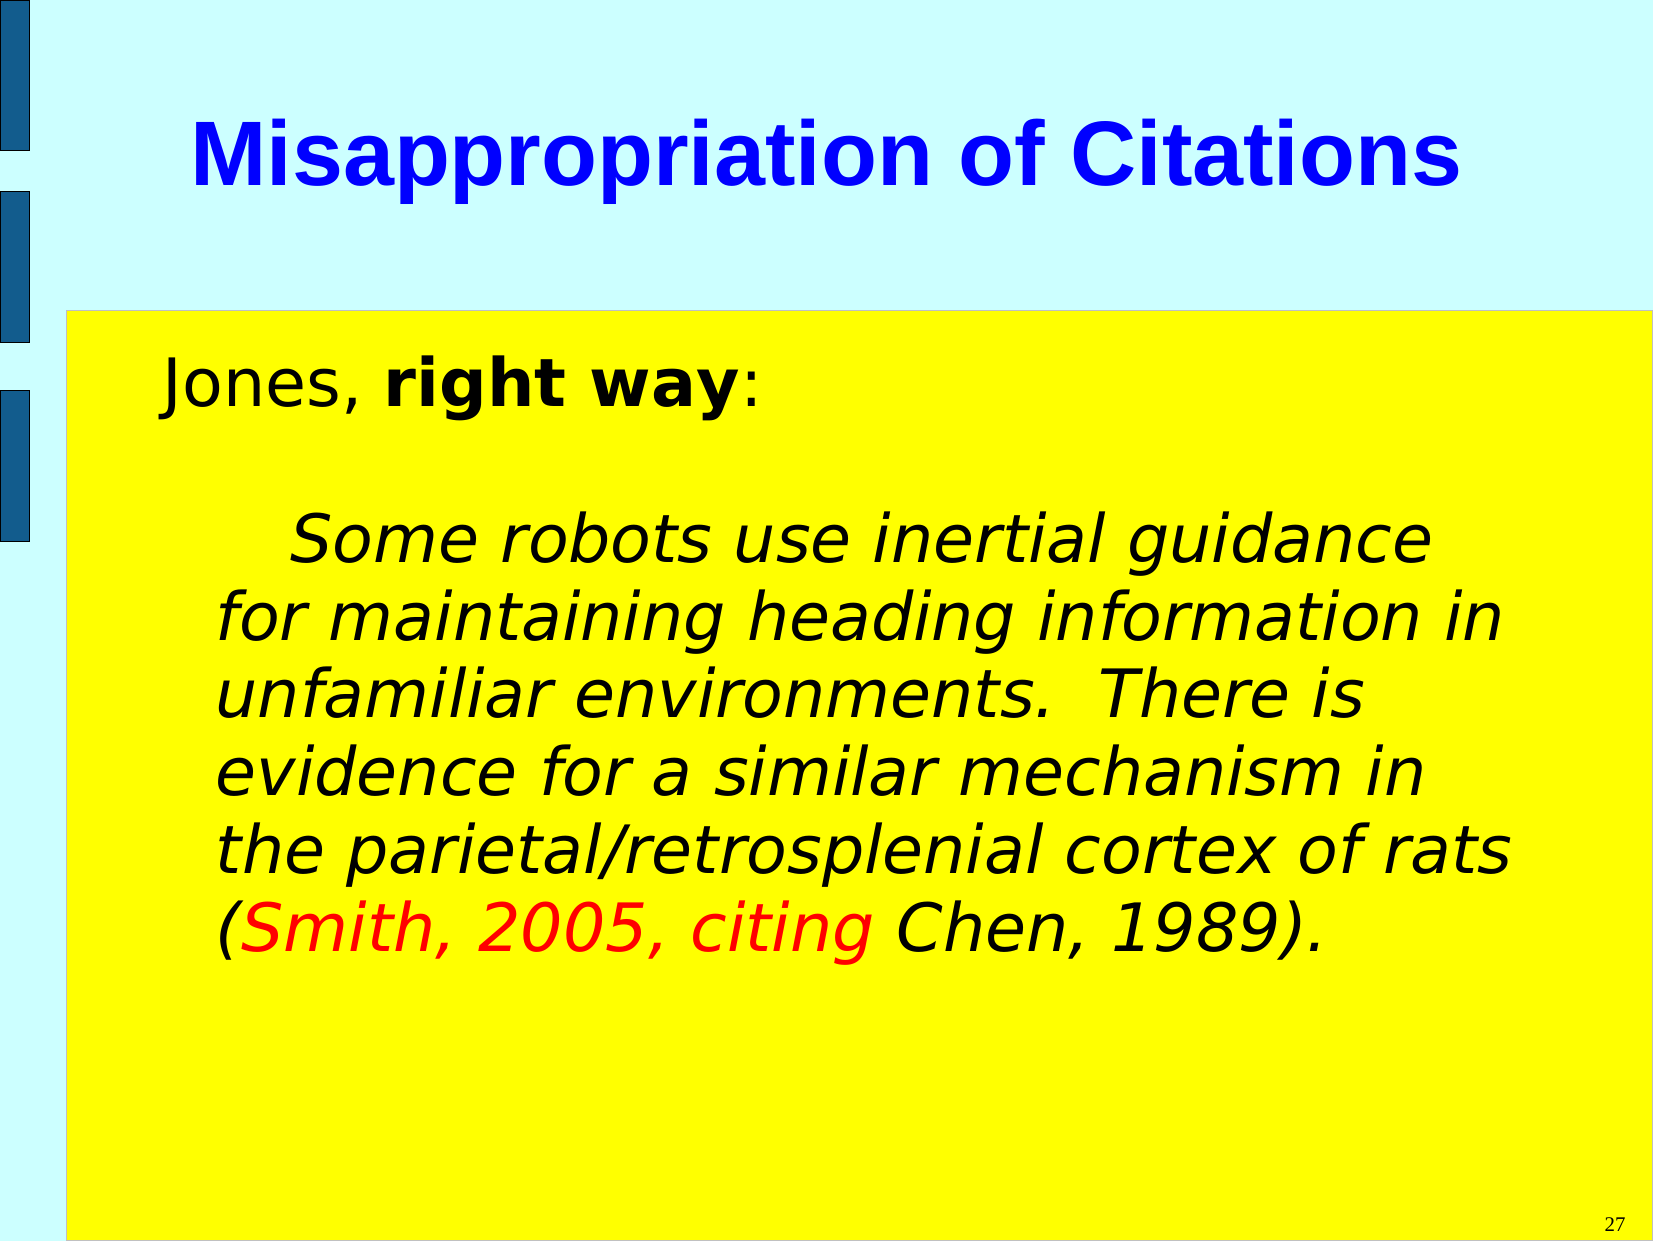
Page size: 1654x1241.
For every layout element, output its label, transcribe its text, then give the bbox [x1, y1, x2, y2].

title Misappropriation of Citations [121, 49, 1534, 258]
list Jones, right way: Some robots use inertial guidance for maintaining heading information in unfamiliar environments. There is evidence for a similar mechanism in the parietal/retrosplenial cortex of rats (Smith, 2005, citing Chen, 1989). [144, 344, 1534, 1127]
